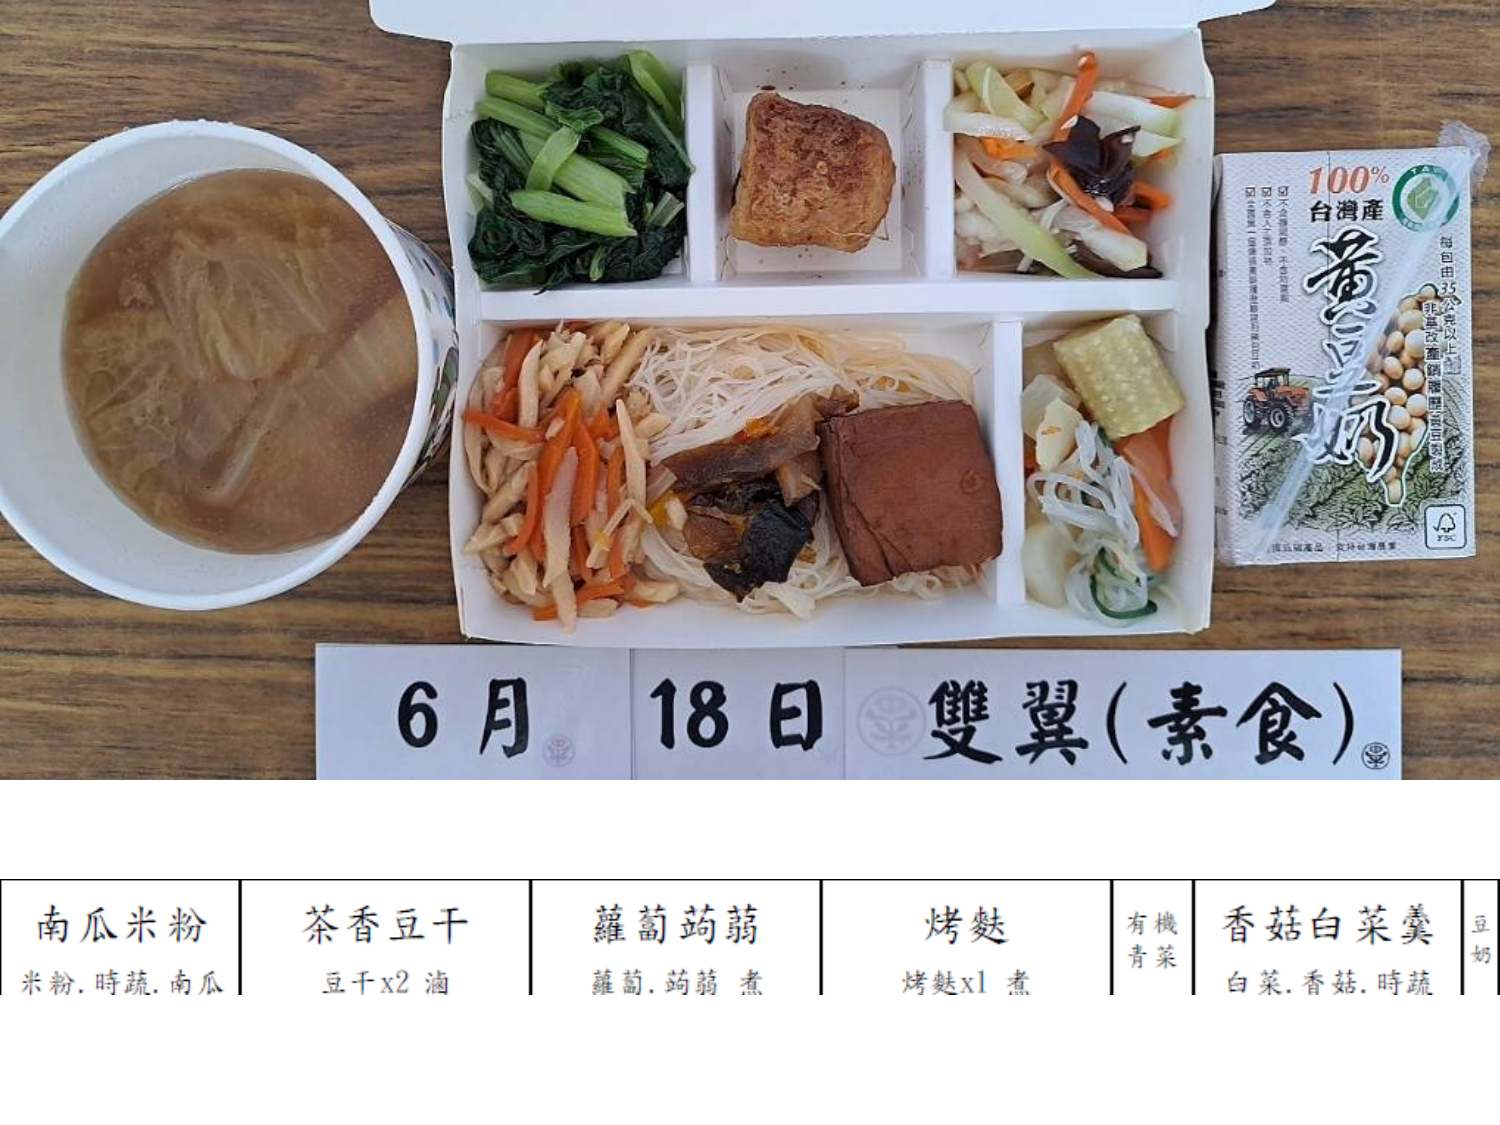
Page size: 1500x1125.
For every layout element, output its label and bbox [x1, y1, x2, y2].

picture [0, 879, 1500, 995]
picture [0, 0, 1500, 780]
